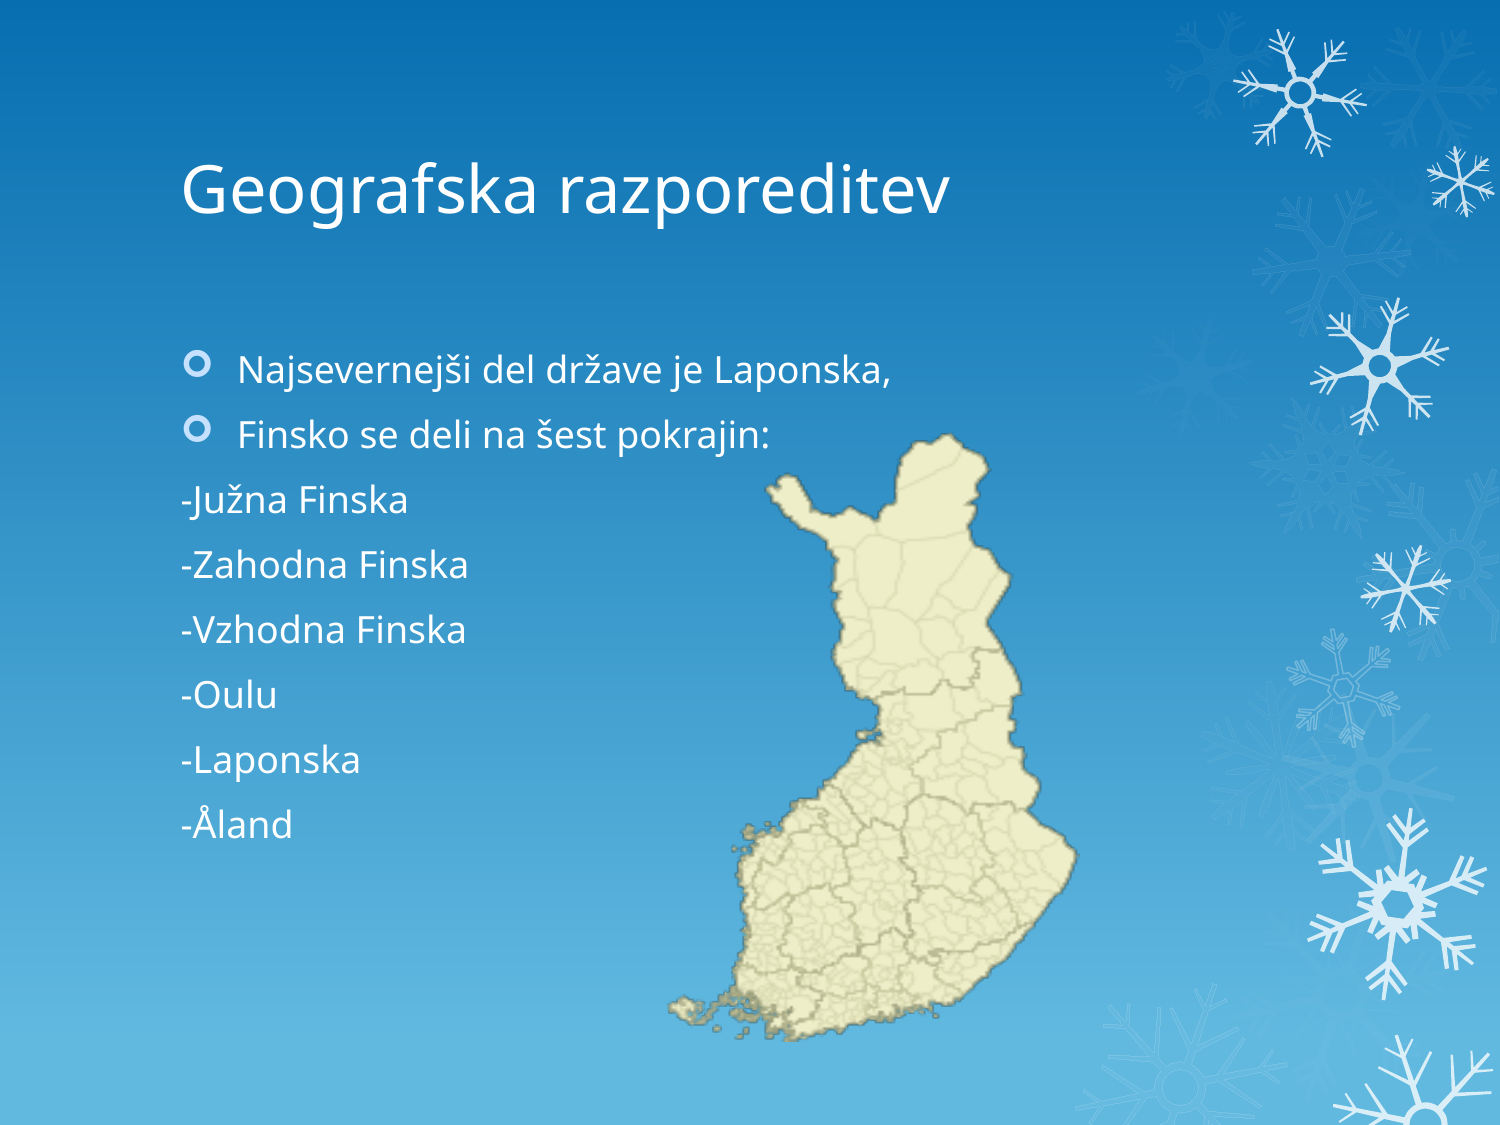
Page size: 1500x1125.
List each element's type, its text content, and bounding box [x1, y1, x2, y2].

picture [667, 432, 1080, 1042]
title Geografska razporeditev [165, 110, 1335, 263]
list Najsevernejši del države je Laponska, Finsko se deli na šest pokrajin: -Južna Finska -Zahodna Finska -Vzhodna Finska -Oulu -Laponska -Åland [165, 296, 1335, 962]
